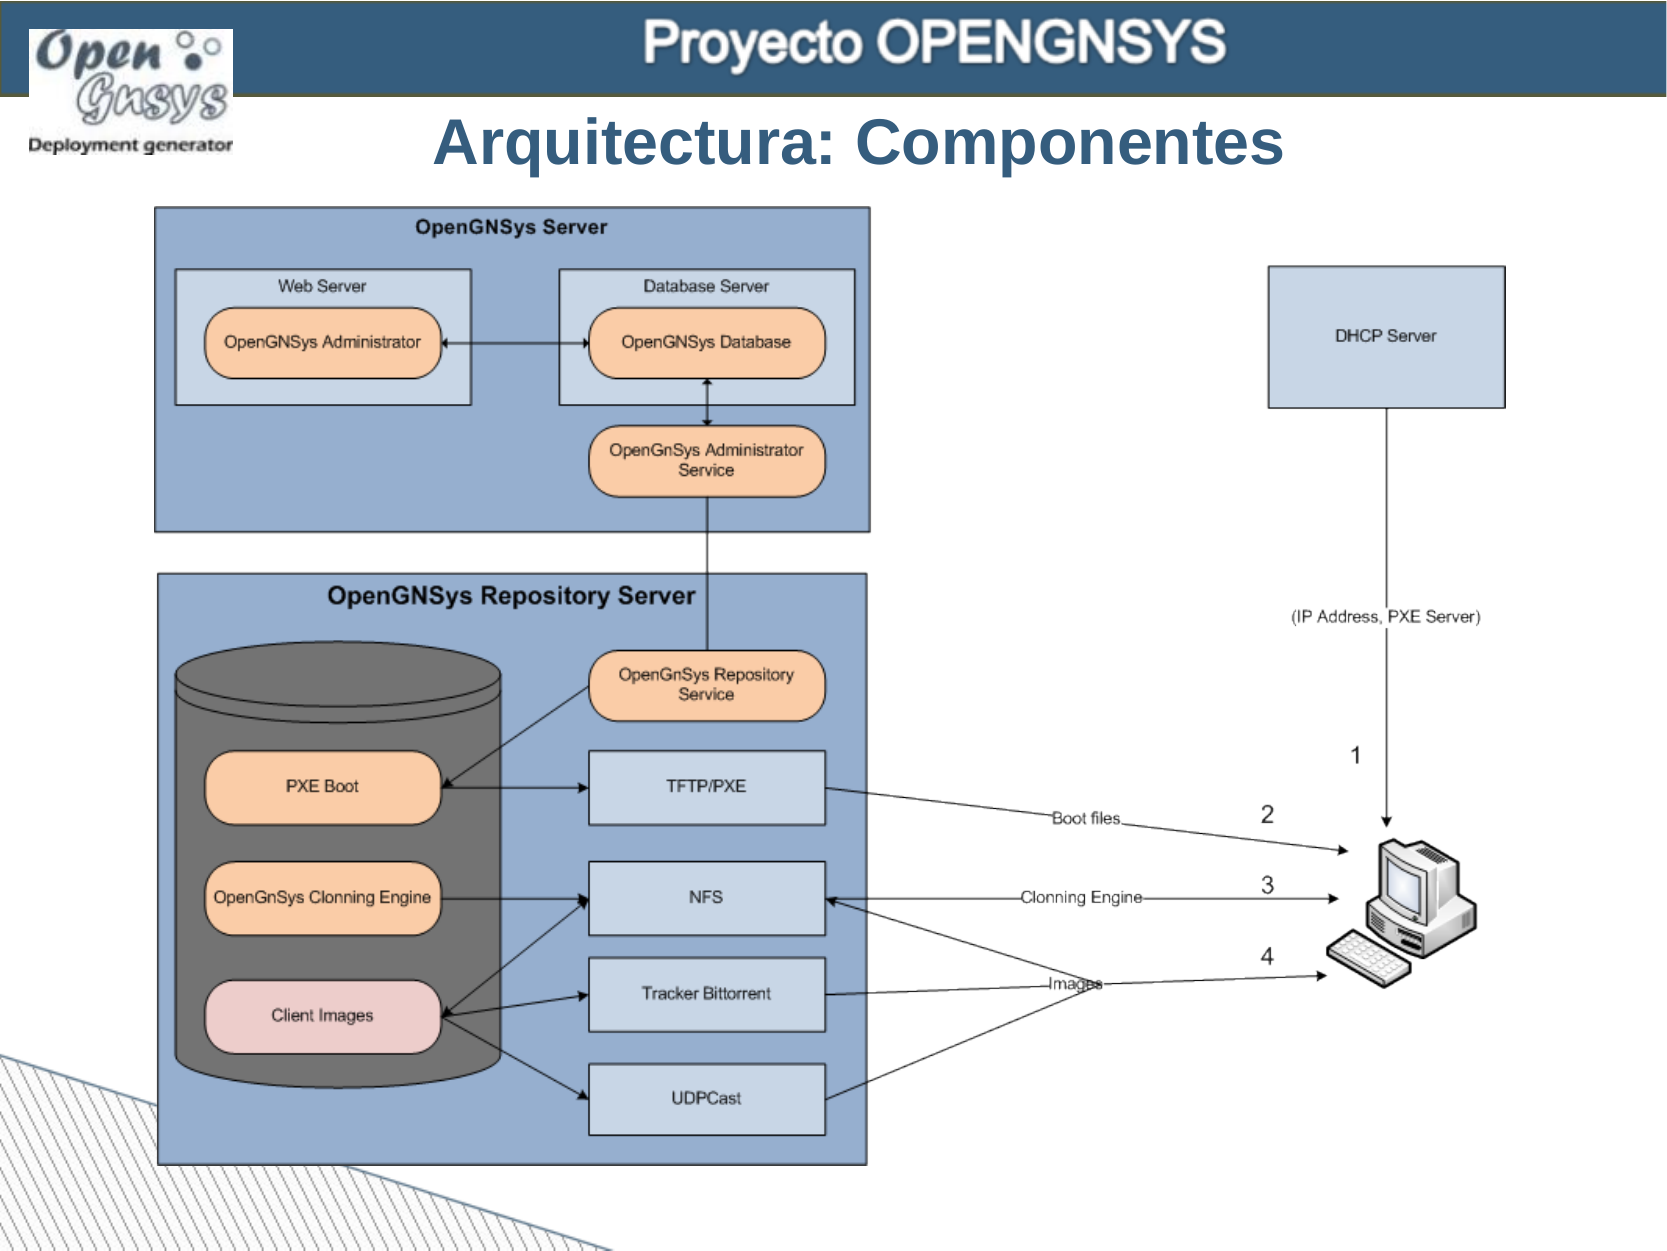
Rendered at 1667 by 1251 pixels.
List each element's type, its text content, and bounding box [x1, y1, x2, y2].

picture [0, 0, 1667, 1251]
text_box Arquitectura: Componentes [39, 105, 1667, 253]
